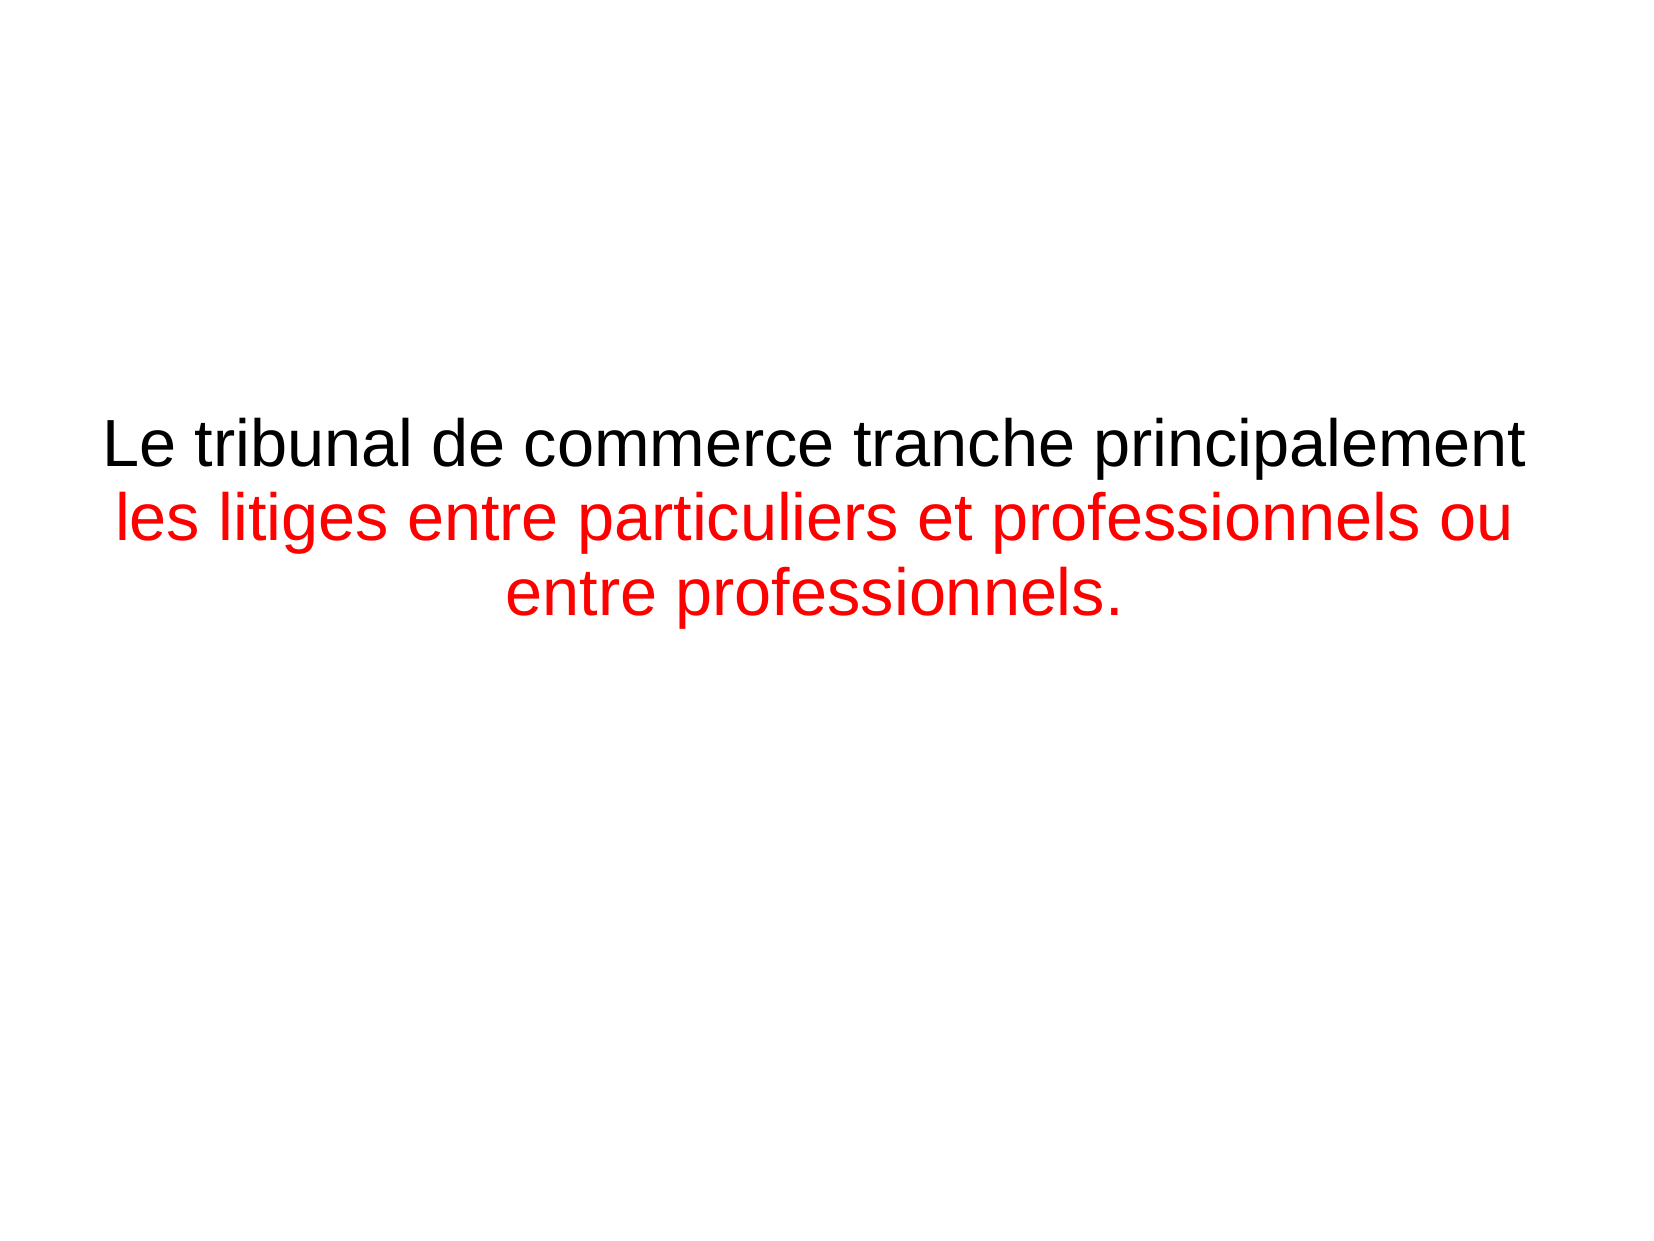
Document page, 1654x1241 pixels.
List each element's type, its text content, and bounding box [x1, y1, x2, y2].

subtitle Le tribunal de commerce tranche principalement les litiges entre particuliers et professionnels ou entre professionnels. [70, 0, 1560, 1048]
